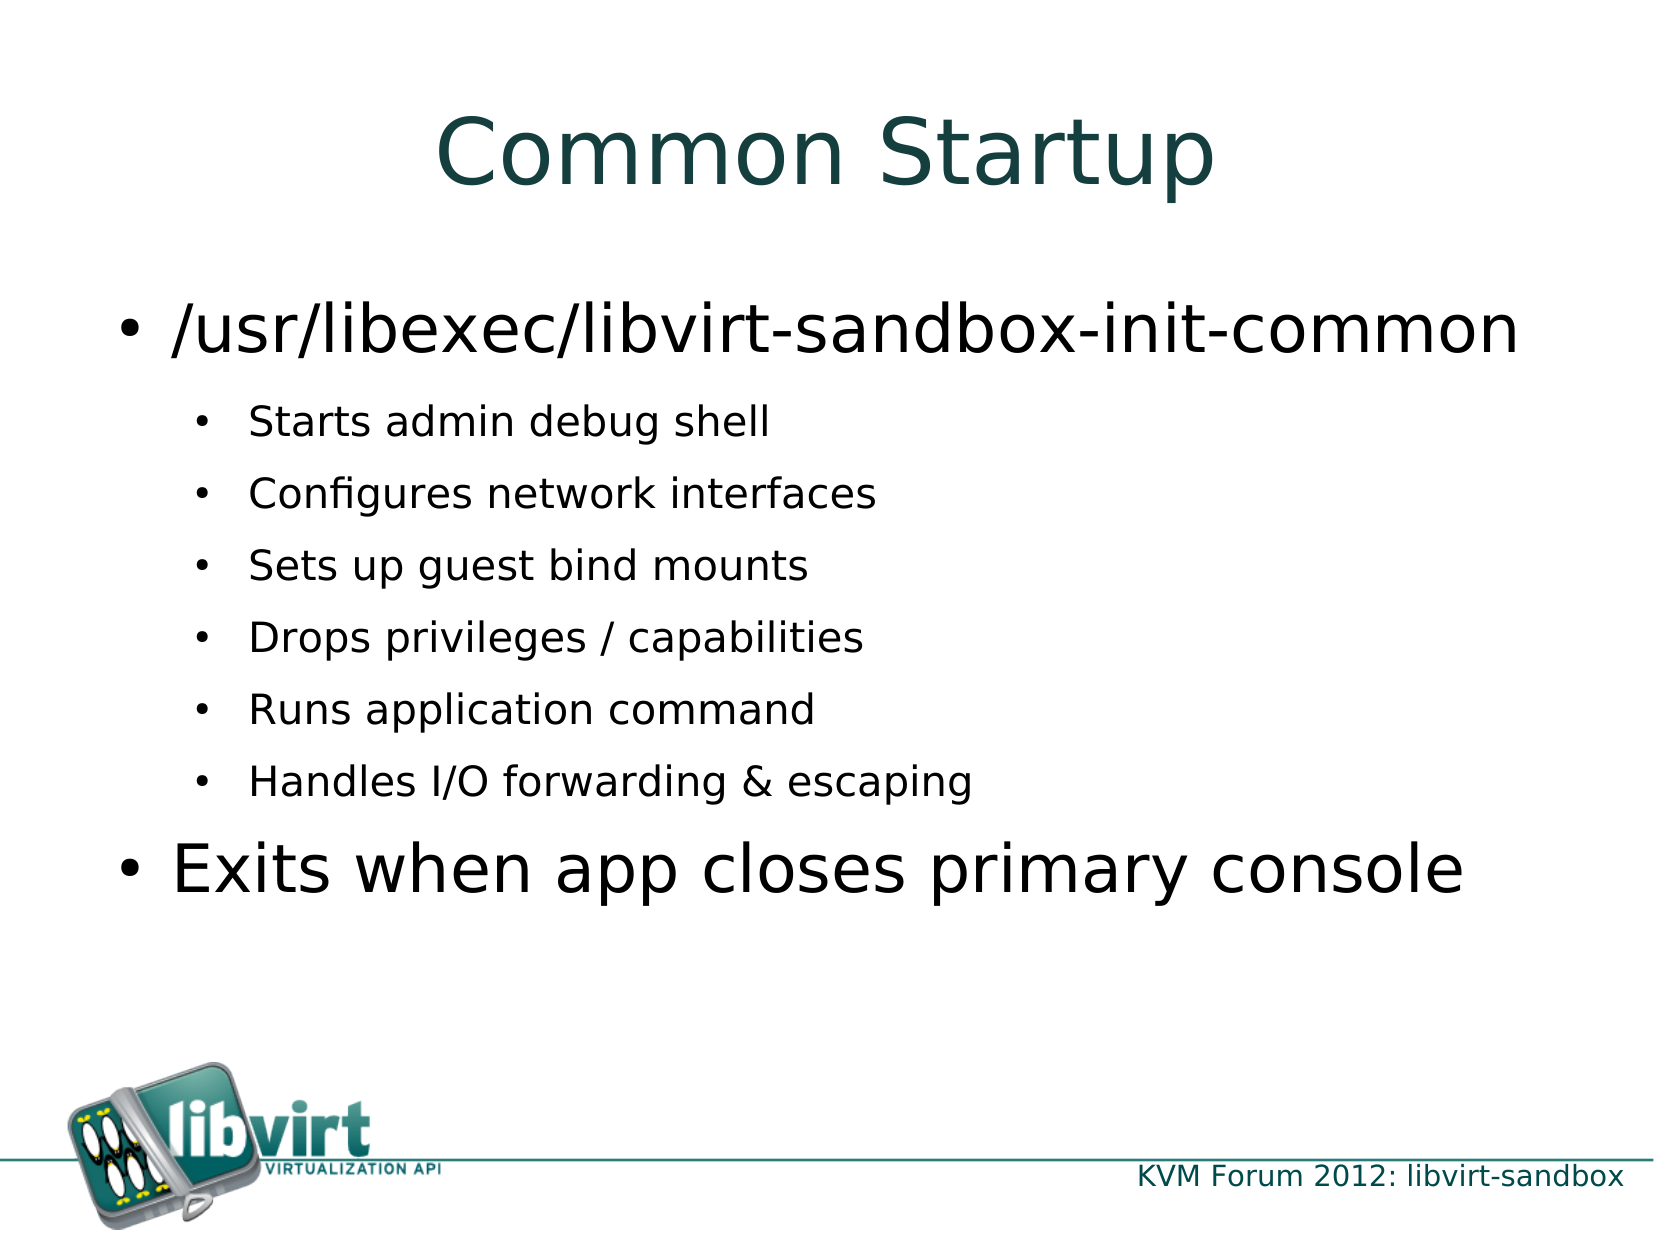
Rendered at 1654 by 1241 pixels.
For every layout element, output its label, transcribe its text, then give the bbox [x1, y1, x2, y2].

list /usr/libexec/libvirt-sandbox-init-common Starts admin debug shell Configures network interfaces Sets up guest bind mounts Drops privileges / capabilities Runs application command Handles I/O forwarding & escaping Exits when app closes primary console [82, 290, 1571, 1062]
picture [0, 1062, 1654, 1230]
text_box KVM Forum 2012: libvirt-sandbox [1122, 1151, 1654, 1211]
title Common Startup [82, 49, 1571, 257]
